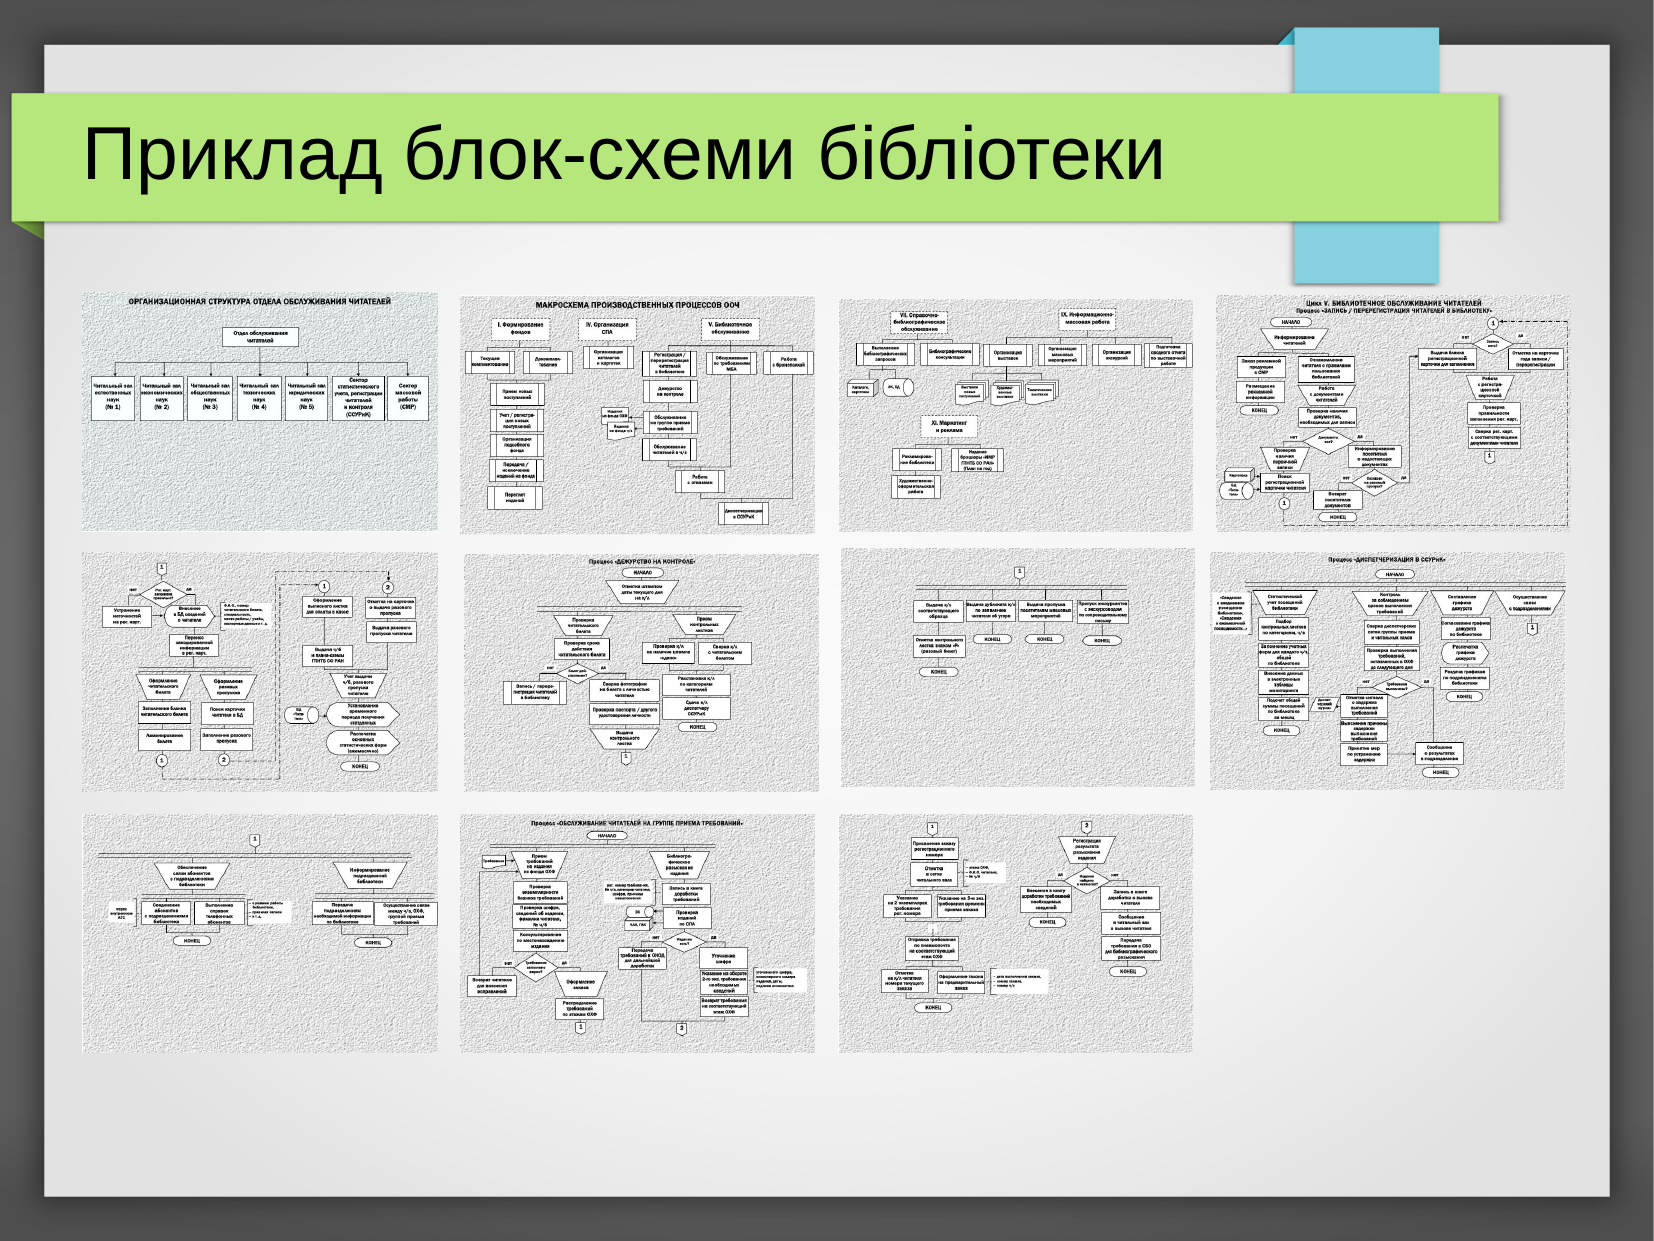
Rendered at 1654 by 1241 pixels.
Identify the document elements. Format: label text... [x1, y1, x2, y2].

picture [0, 0, 1654, 1241]
list [82, 295, 1571, 1015]
title Приклад блок-схеми бібліотеки [82, 94, 1264, 213]
